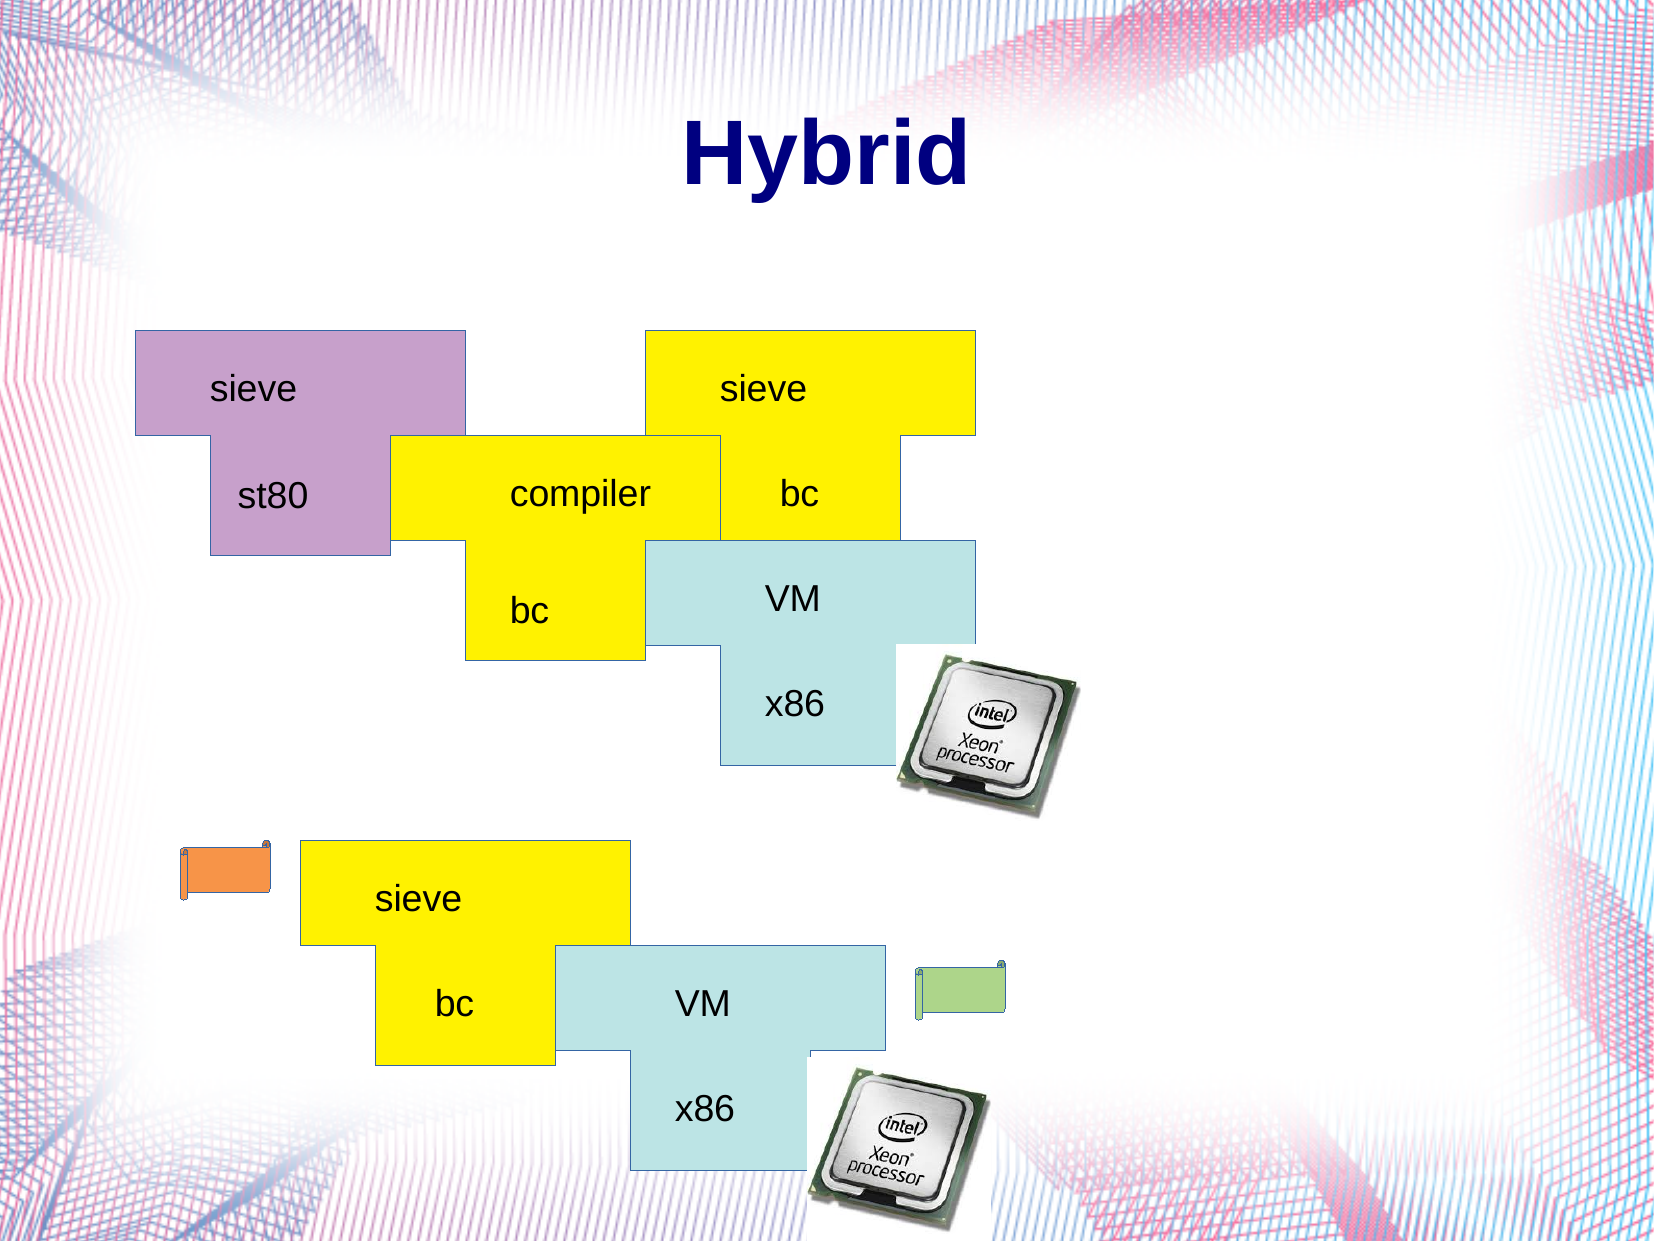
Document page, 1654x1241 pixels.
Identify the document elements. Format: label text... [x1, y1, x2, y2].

text_box [915, 960, 1006, 1021]
text_box x86 [750, 675, 871, 732]
text_box bc [420, 975, 541, 1032]
text_box VM [660, 975, 796, 1032]
text_box compiler [495, 465, 676, 526]
text_box bc [495, 581, 661, 661]
title Hybrid [82, 49, 1571, 257]
text_box [180, 840, 271, 901]
text_box sieve [195, 360, 421, 417]
text_box bc [765, 465, 886, 522]
text_box x86 [660, 1080, 781, 1137]
text_box sieve [705, 360, 931, 417]
text_box [135, 330, 976, 766]
picture [0, 0, 1654, 1241]
text_box sieve [360, 870, 586, 927]
text_box VM [750, 570, 886, 627]
text_box [300, 840, 886, 1171]
text_box st80 [222, 467, 390, 525]
